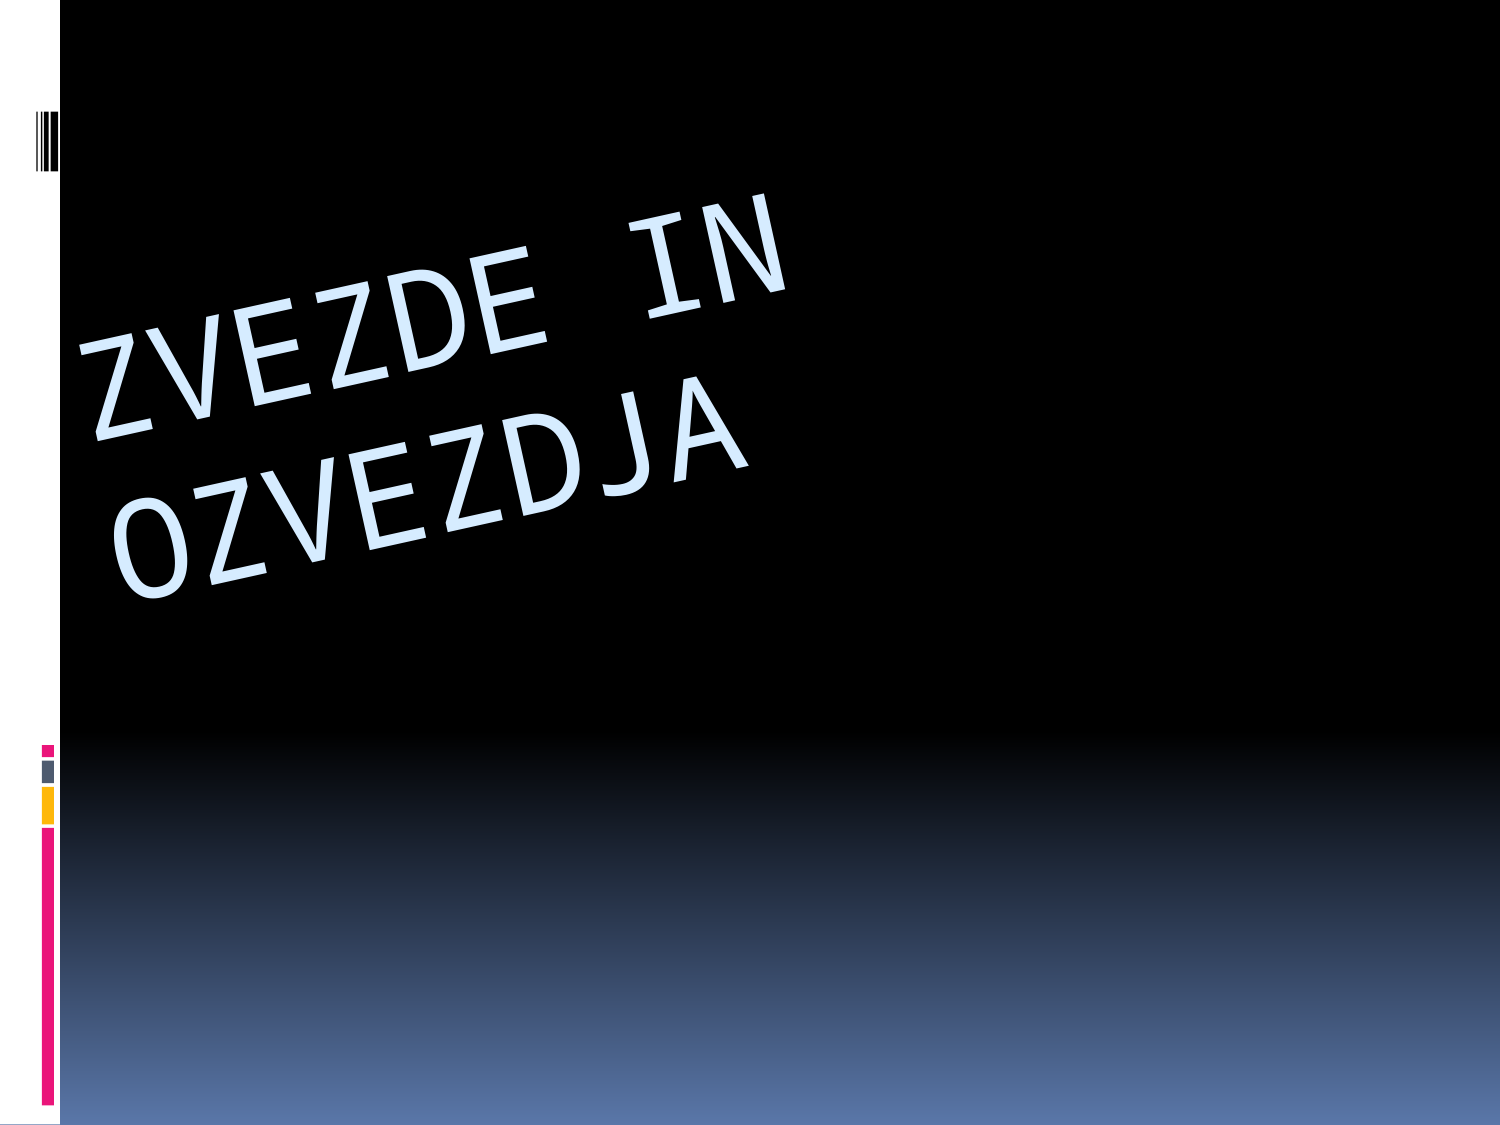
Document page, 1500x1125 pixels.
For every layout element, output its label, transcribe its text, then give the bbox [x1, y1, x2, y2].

title ZVEZDE IN OZVEZDJA [39, 0, 1500, 697]
